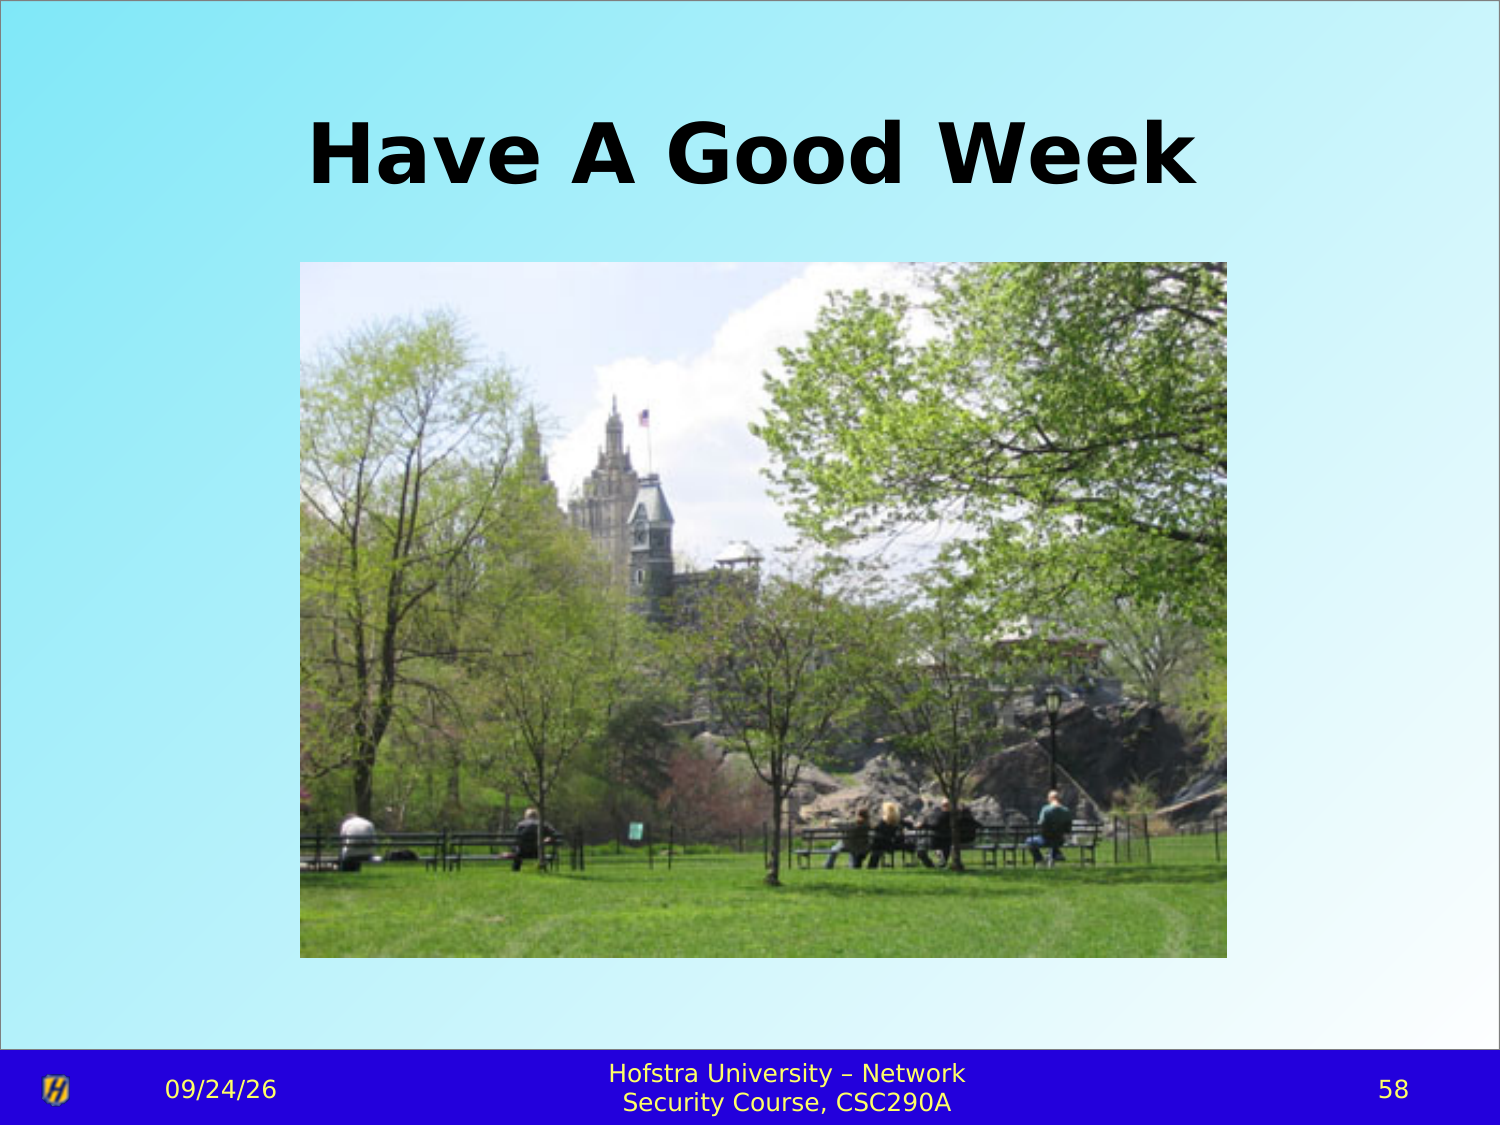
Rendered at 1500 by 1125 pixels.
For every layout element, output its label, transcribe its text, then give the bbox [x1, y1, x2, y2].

picture [37, 1072, 76, 1110]
picture [300, 262, 1227, 958]
title Have A Good Week [112, 95, 1391, 212]
